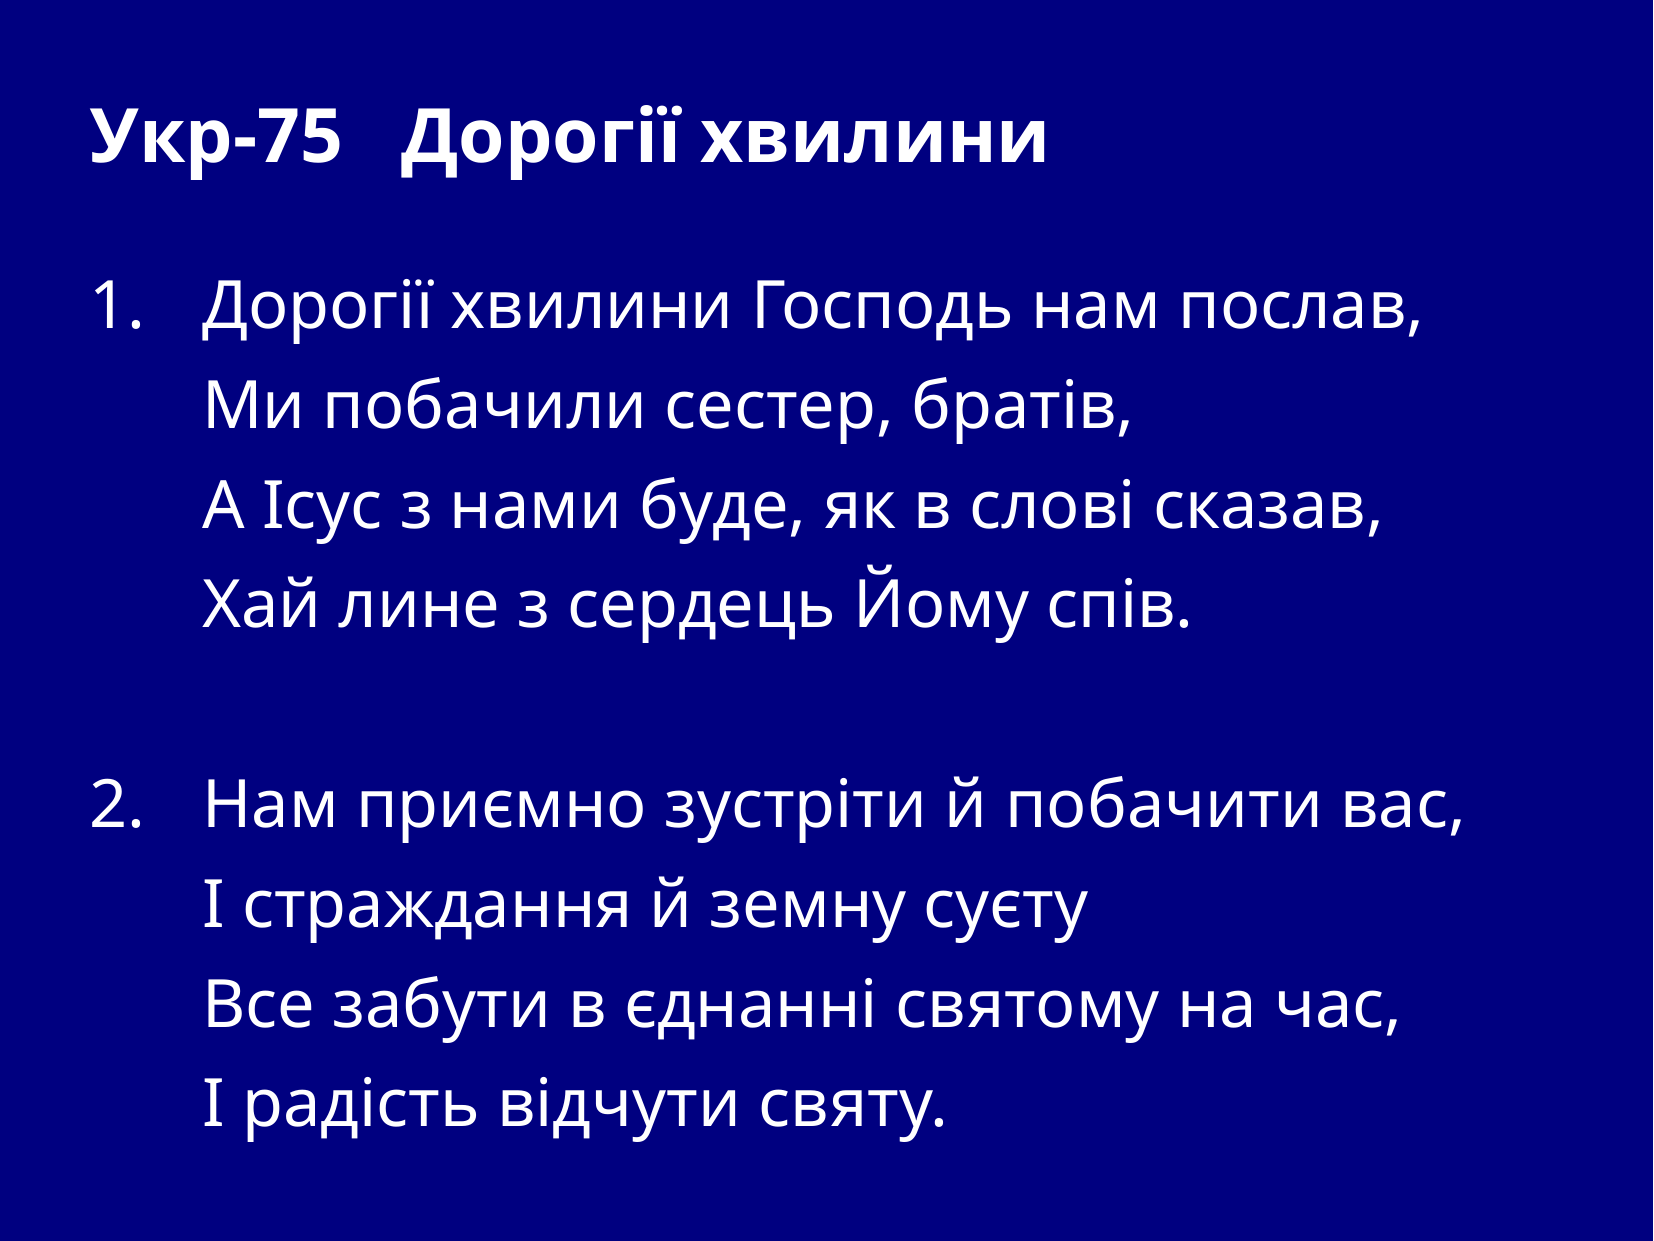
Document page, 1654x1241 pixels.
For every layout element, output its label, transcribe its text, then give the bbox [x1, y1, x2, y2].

text_box 1. Дорогії хвилини Господь нам послав, Ми побачили сестер, братів, А Ісус з нами буде, як в слові сказав, Хай лине з сердець Йому спів. 2. Нам приємно зустріти й побачити вас, І страждання й земну суєту Все забути в єднанні святому на час, І радість відчути святу. [75, 188, 1576, 1163]
text_box Укр-75 Дорогії хвилини [75, 75, 1576, 188]
